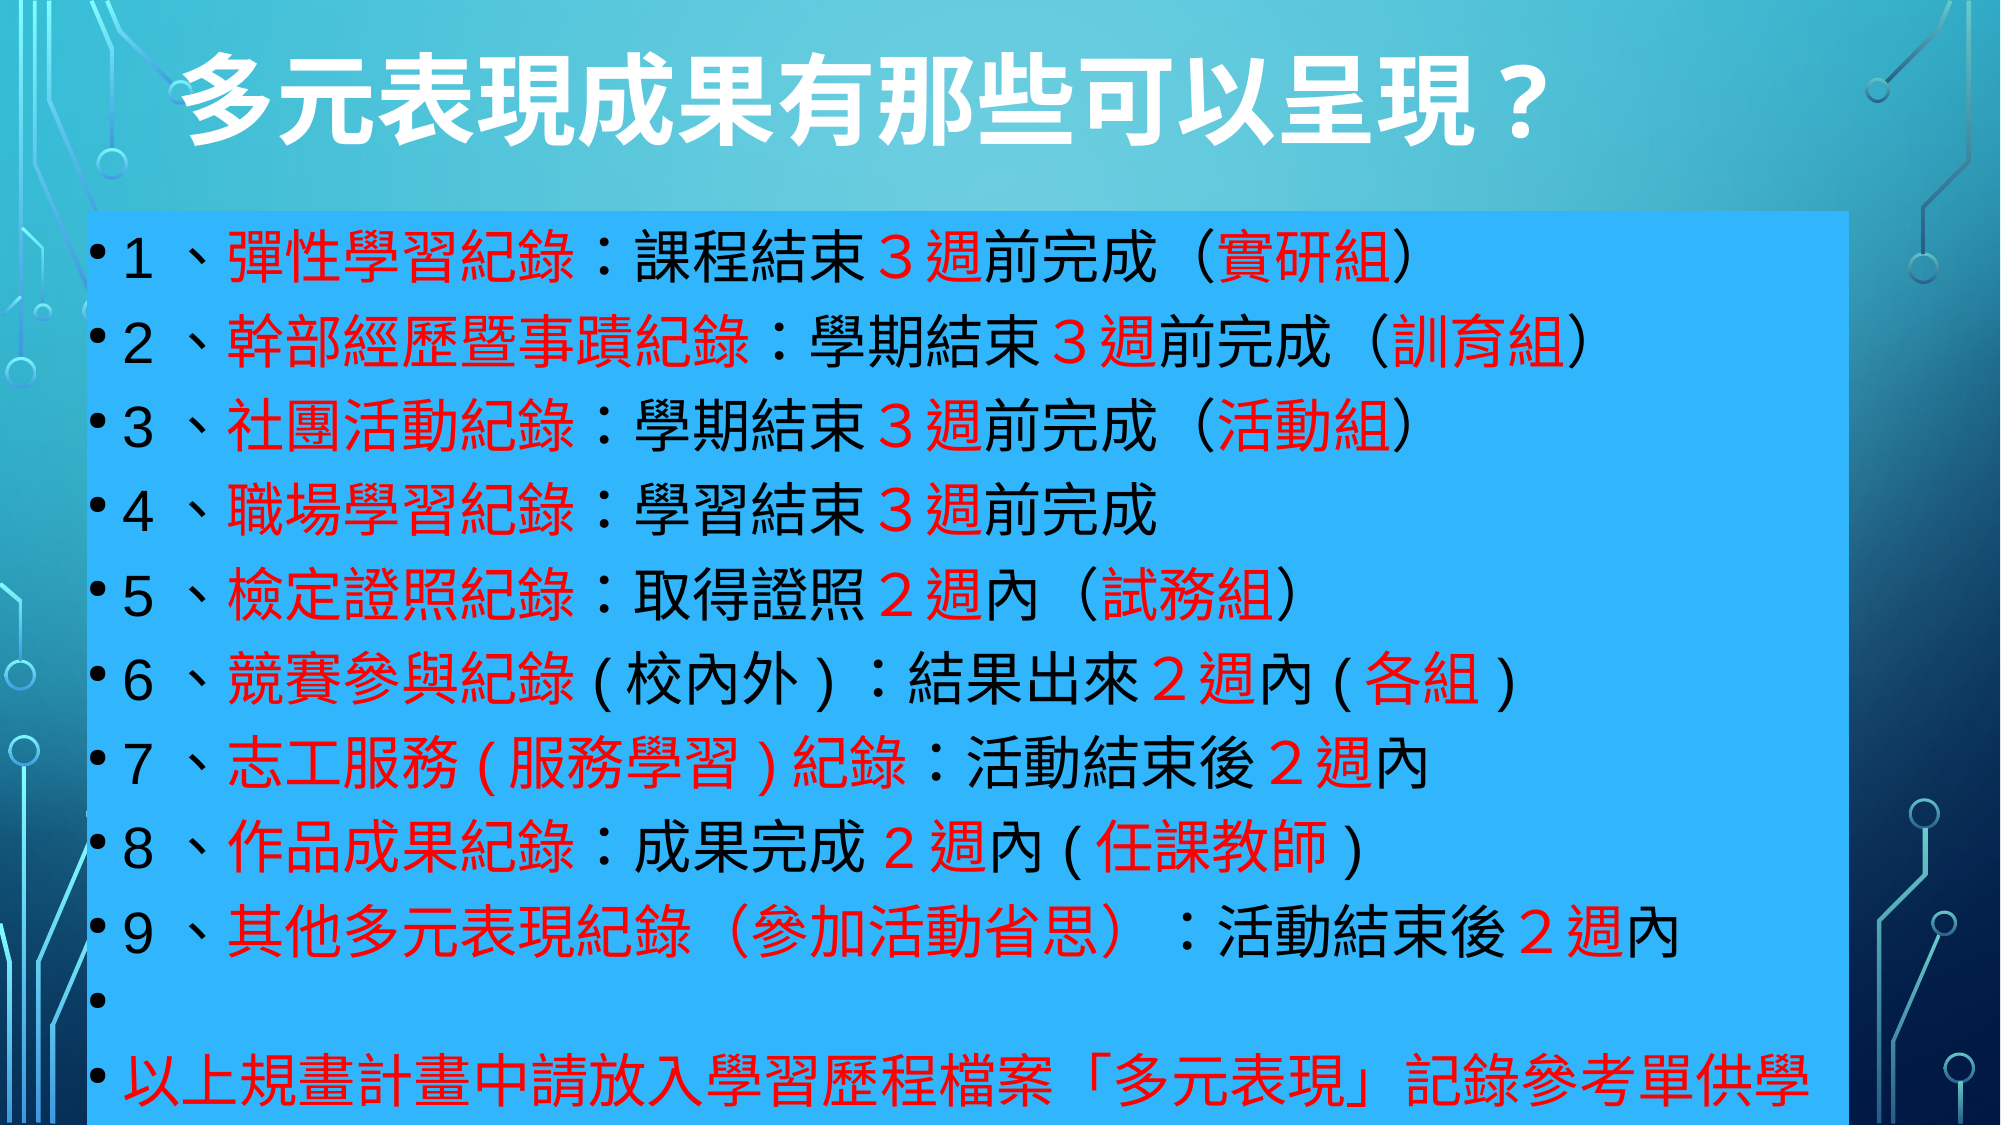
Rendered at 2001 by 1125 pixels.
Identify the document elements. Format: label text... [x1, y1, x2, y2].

table_header 1、彈性學習紀錄：課程結束３週前完成（實研組） 2、幹部經歷暨事蹟紀錄：學期結束３週前完成（訓育組） 3、社團活動紀錄：學期結束３週前完成（活動組） 4、職場學習紀錄：學習結束３週前完成 5、檢定證照紀錄：取得證照２週內（試務組） 6、競賽參與紀錄(校內外)：結果出來２週內(各組) 7、志工服務(服務學習)紀錄：活動結束後２週內 8、作品成果紀錄：成果完成2週內(任課教師) 9、其他多元表現紀錄（參加活動省思）：活動結束後２週內 以上規畫計畫中請放入學習歷程檔案「多元表現」記錄參考單供學生參用 [87, 211, 1849, 1125]
title 多元表現成果有那些可以呈現? [161, 19, 1787, 191]
